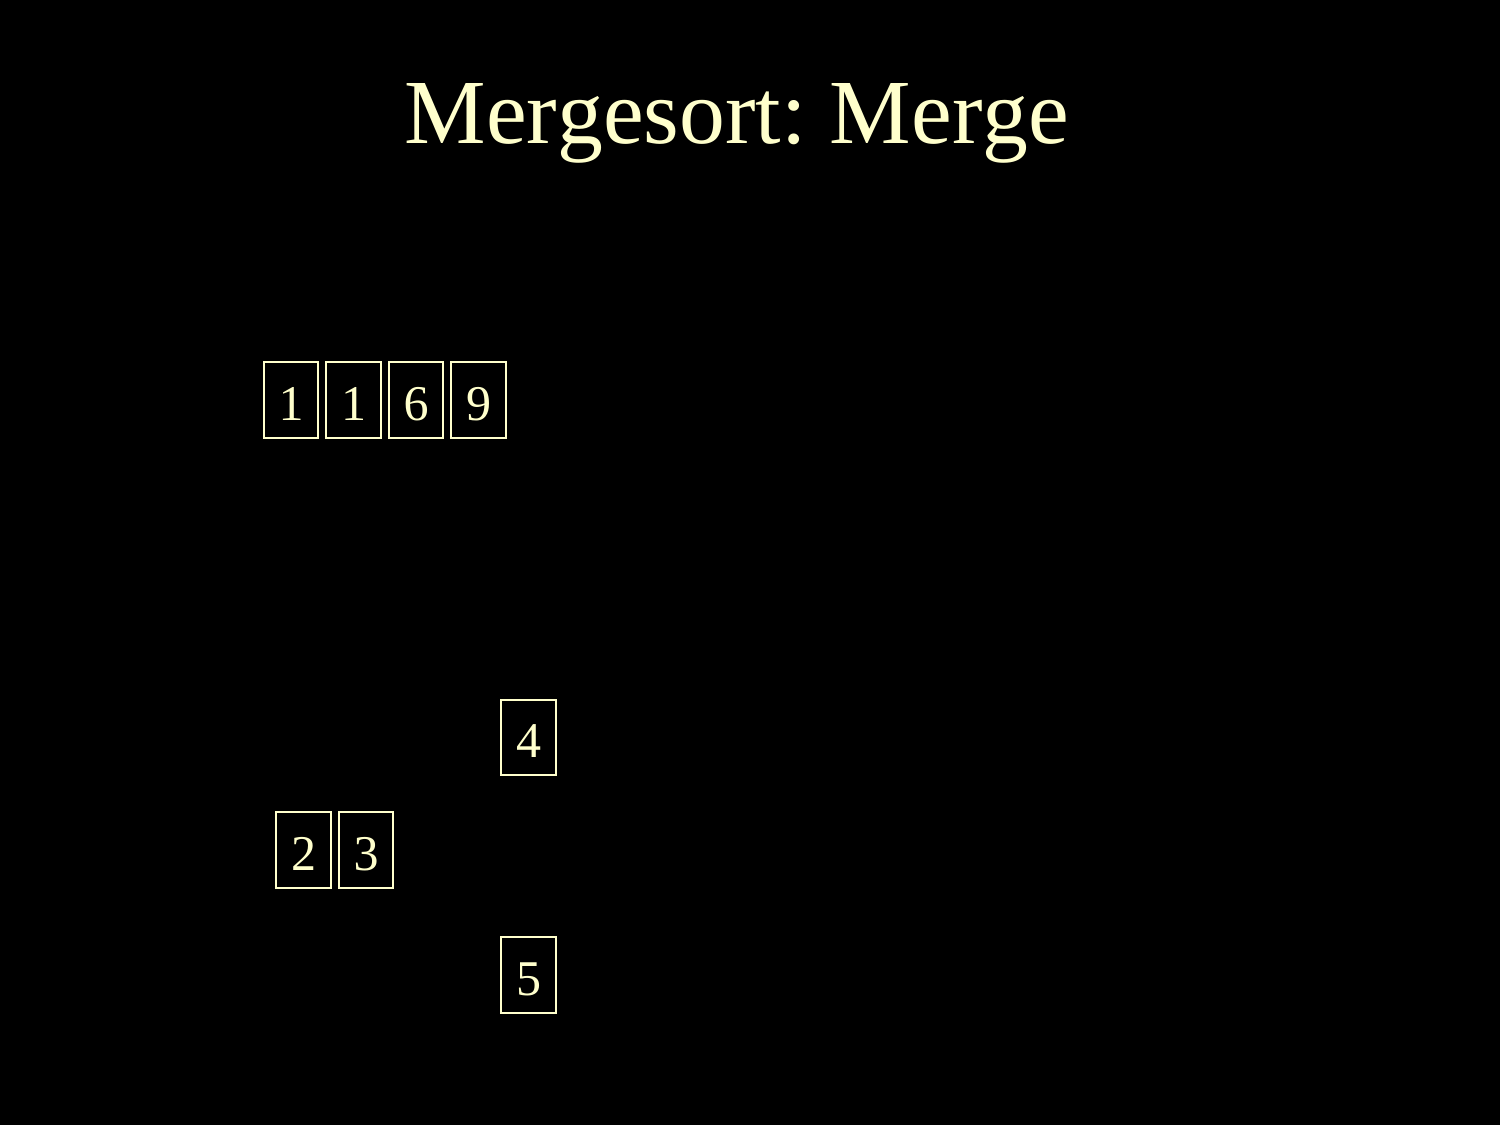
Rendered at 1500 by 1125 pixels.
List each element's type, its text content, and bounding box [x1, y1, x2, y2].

title Mergesort: Merge [8, 50, 1467, 176]
text_box 3 [338, 812, 394, 888]
text_box 2 [276, 812, 331, 888]
text_box 6 [388, 362, 444, 438]
text_box 5 [501, 937, 556, 1013]
text_box 1 [263, 362, 319, 438]
text_box 9 [451, 362, 506, 438]
text_box 4 [501, 699, 556, 776]
text_box 1 [326, 362, 381, 438]
